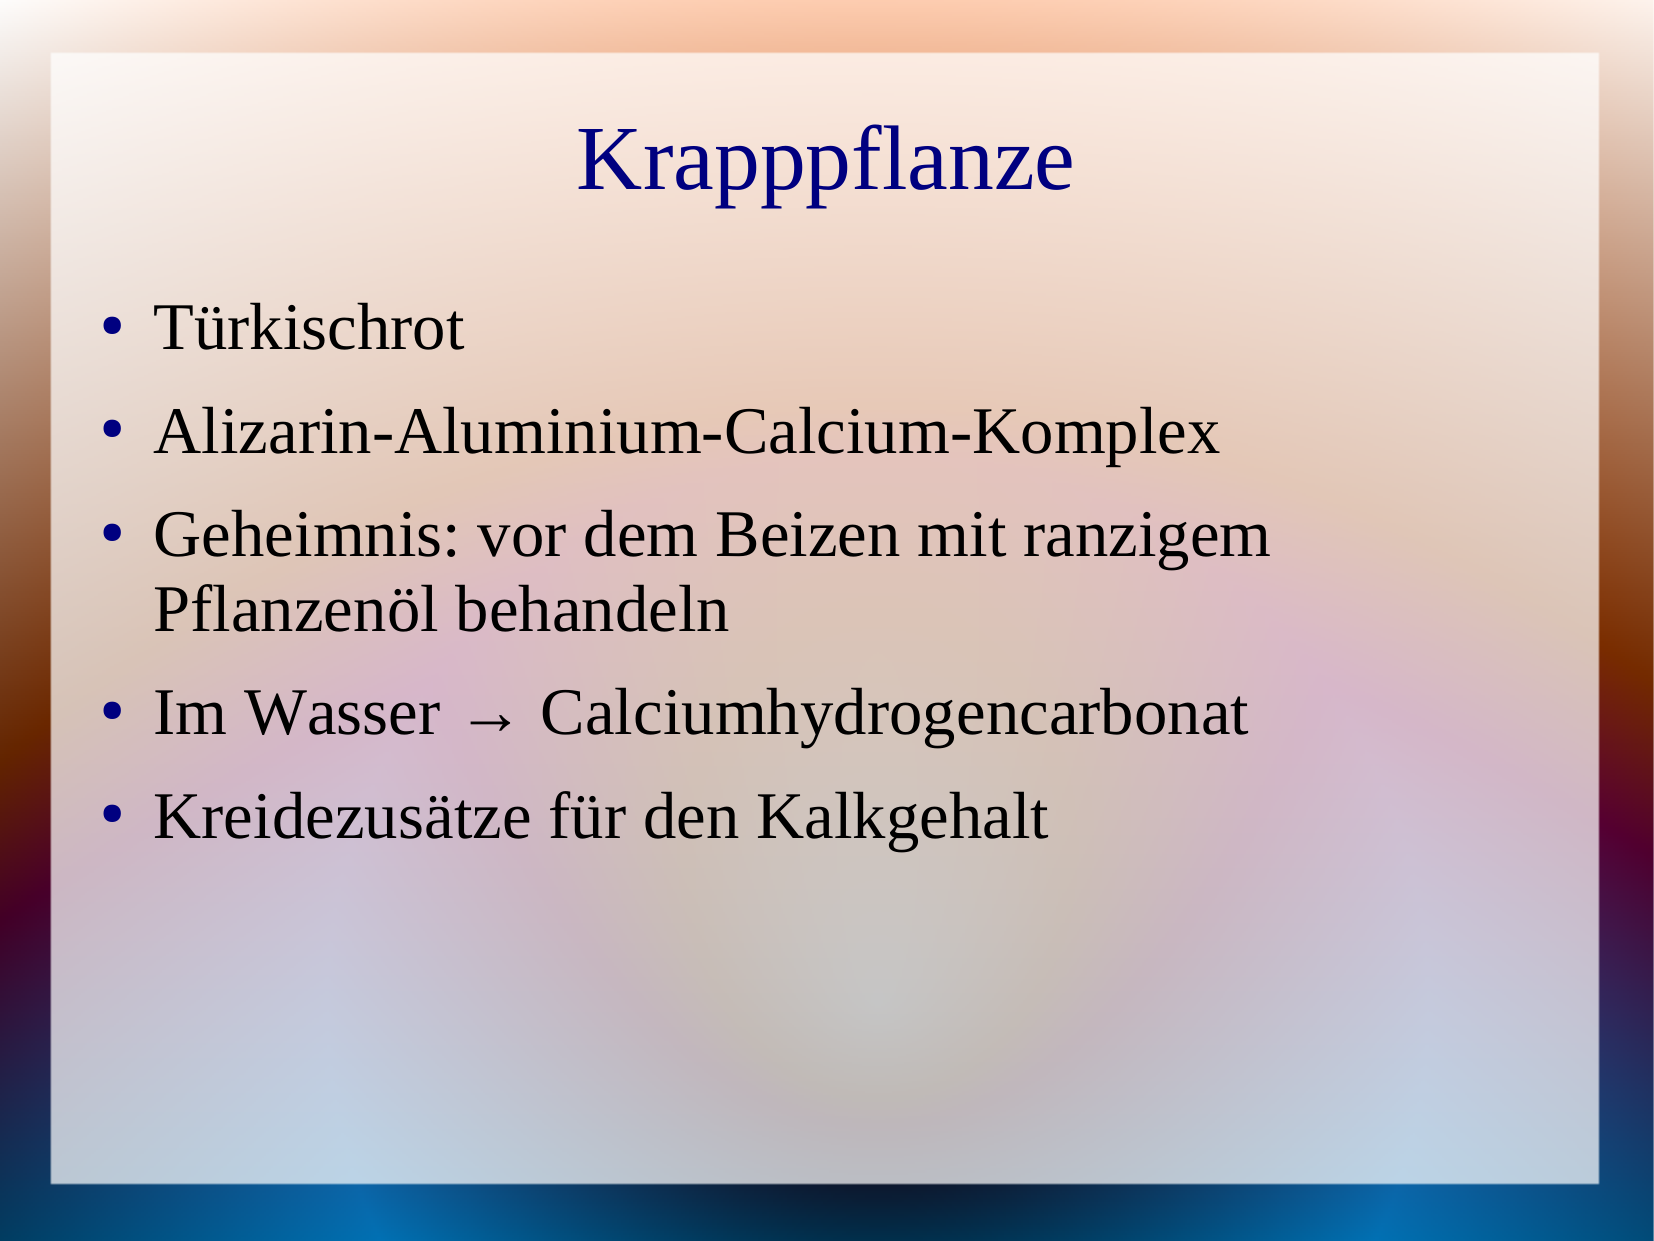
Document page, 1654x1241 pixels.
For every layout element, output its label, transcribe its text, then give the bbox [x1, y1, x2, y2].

title Krapppflanze [82, 55, 1571, 263]
picture [0, 0, 1654, 1241]
list Türkischrot Alizarin-Aluminium-Calcium-Komplex Geheimnis: vor dem Beizen mit ranzigem Pflanzenöl behandeln Im Wasser → Calciumhydrogencarbonat Kreidezusätze für den Kalkgehalt [82, 290, 1571, 1034]
